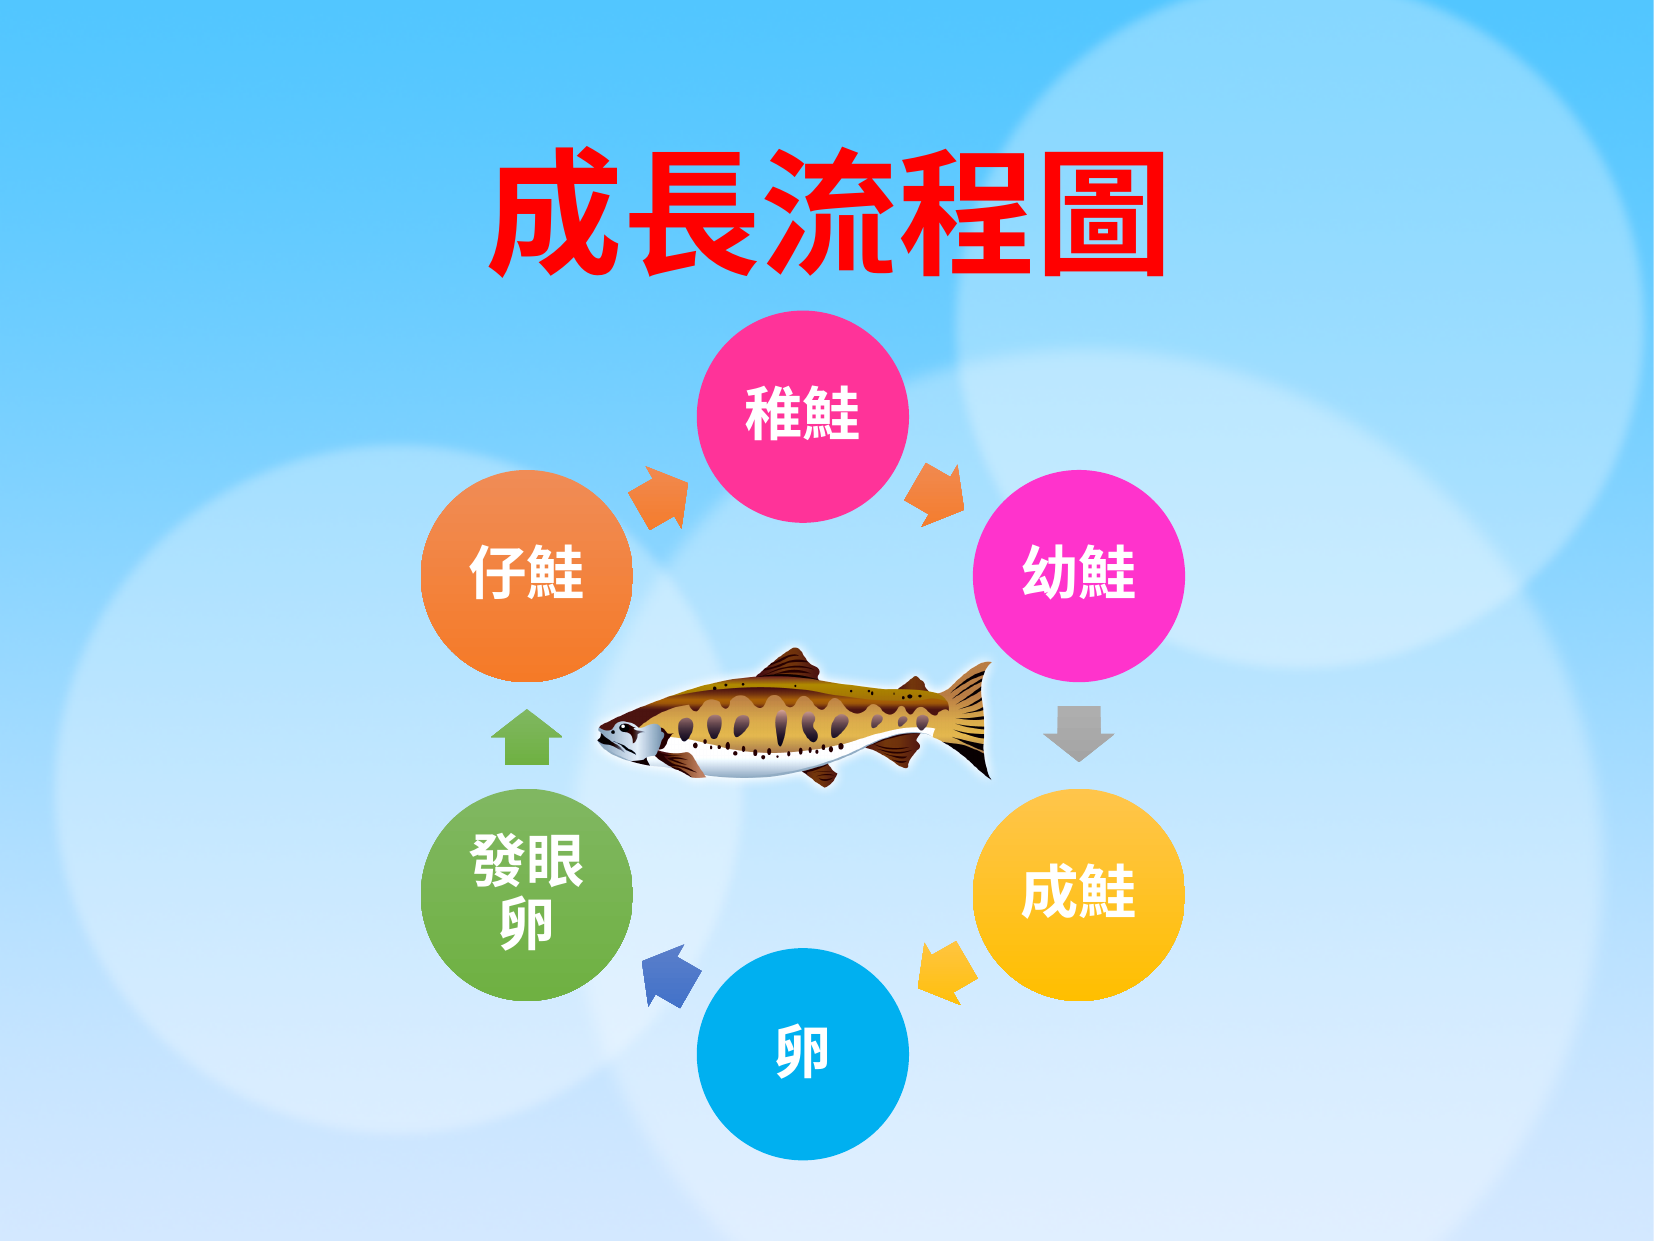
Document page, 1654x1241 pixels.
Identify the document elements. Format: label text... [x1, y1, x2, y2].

text_box 稚鮭 [696, 310, 910, 523]
picture [0, 0, 1654, 1241]
text_box 發眼卵 [420, 788, 634, 1001]
text_box 卵 [696, 948, 910, 1161]
text_box [917, 941, 978, 1005]
text_box [904, 462, 965, 527]
text_box [1043, 705, 1115, 763]
text_box 成鮭 [972, 788, 1186, 1001]
text_box 仔鮭 [420, 469, 634, 683]
text_box 成長流程圖 [470, 119, 1189, 300]
text_box [491, 708, 563, 766]
text_box [628, 466, 688, 530]
text_box [641, 944, 702, 1009]
text_box 幼鮭 [972, 469, 1186, 683]
